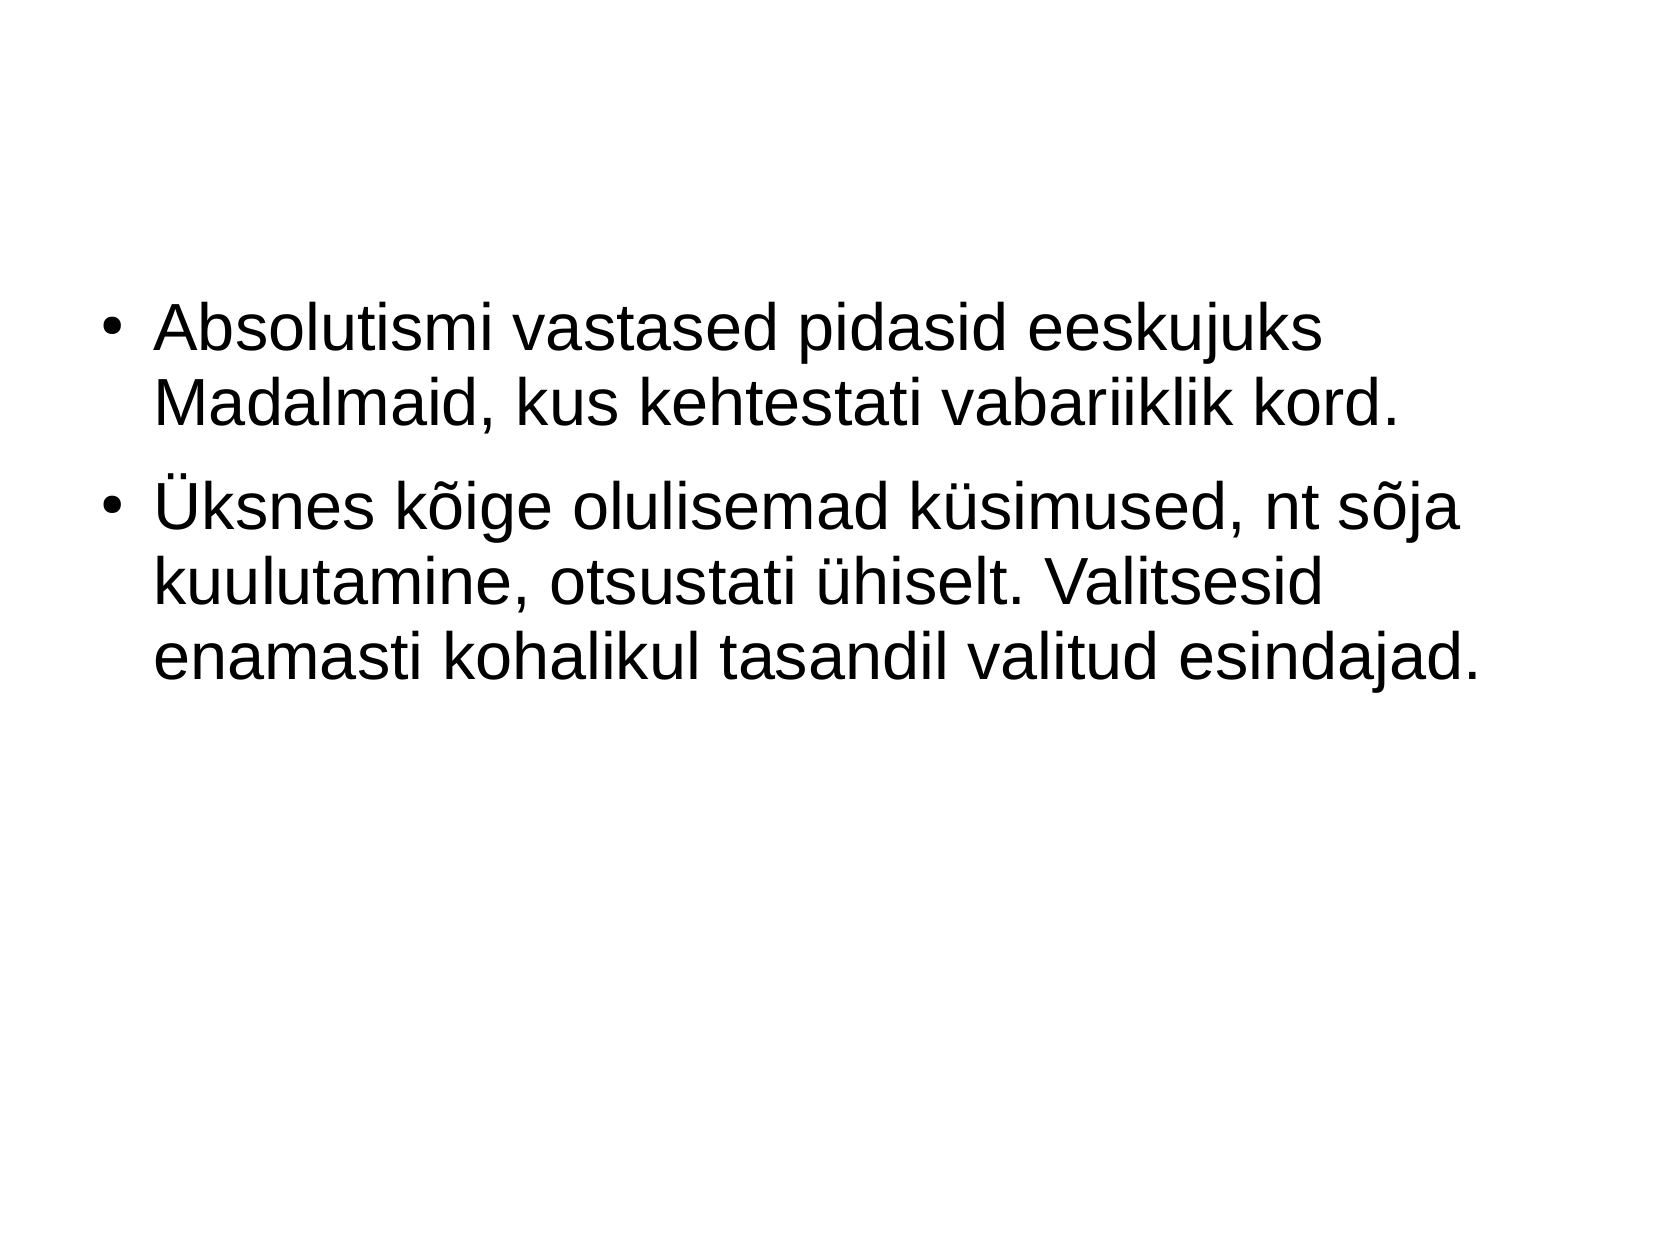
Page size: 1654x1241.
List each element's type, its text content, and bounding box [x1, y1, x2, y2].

list Absolutismi vastased pidasid eeskujuks Madalmaid, kus kehtestati vabariiklik kord. Üksnes kõige olulisemad küsimused, nt sõja kuulutamine, otsustati ühiselt. Valitsesid enamasti kohalikul tasandil valitud esindajad. [82, 290, 1538, 1010]
